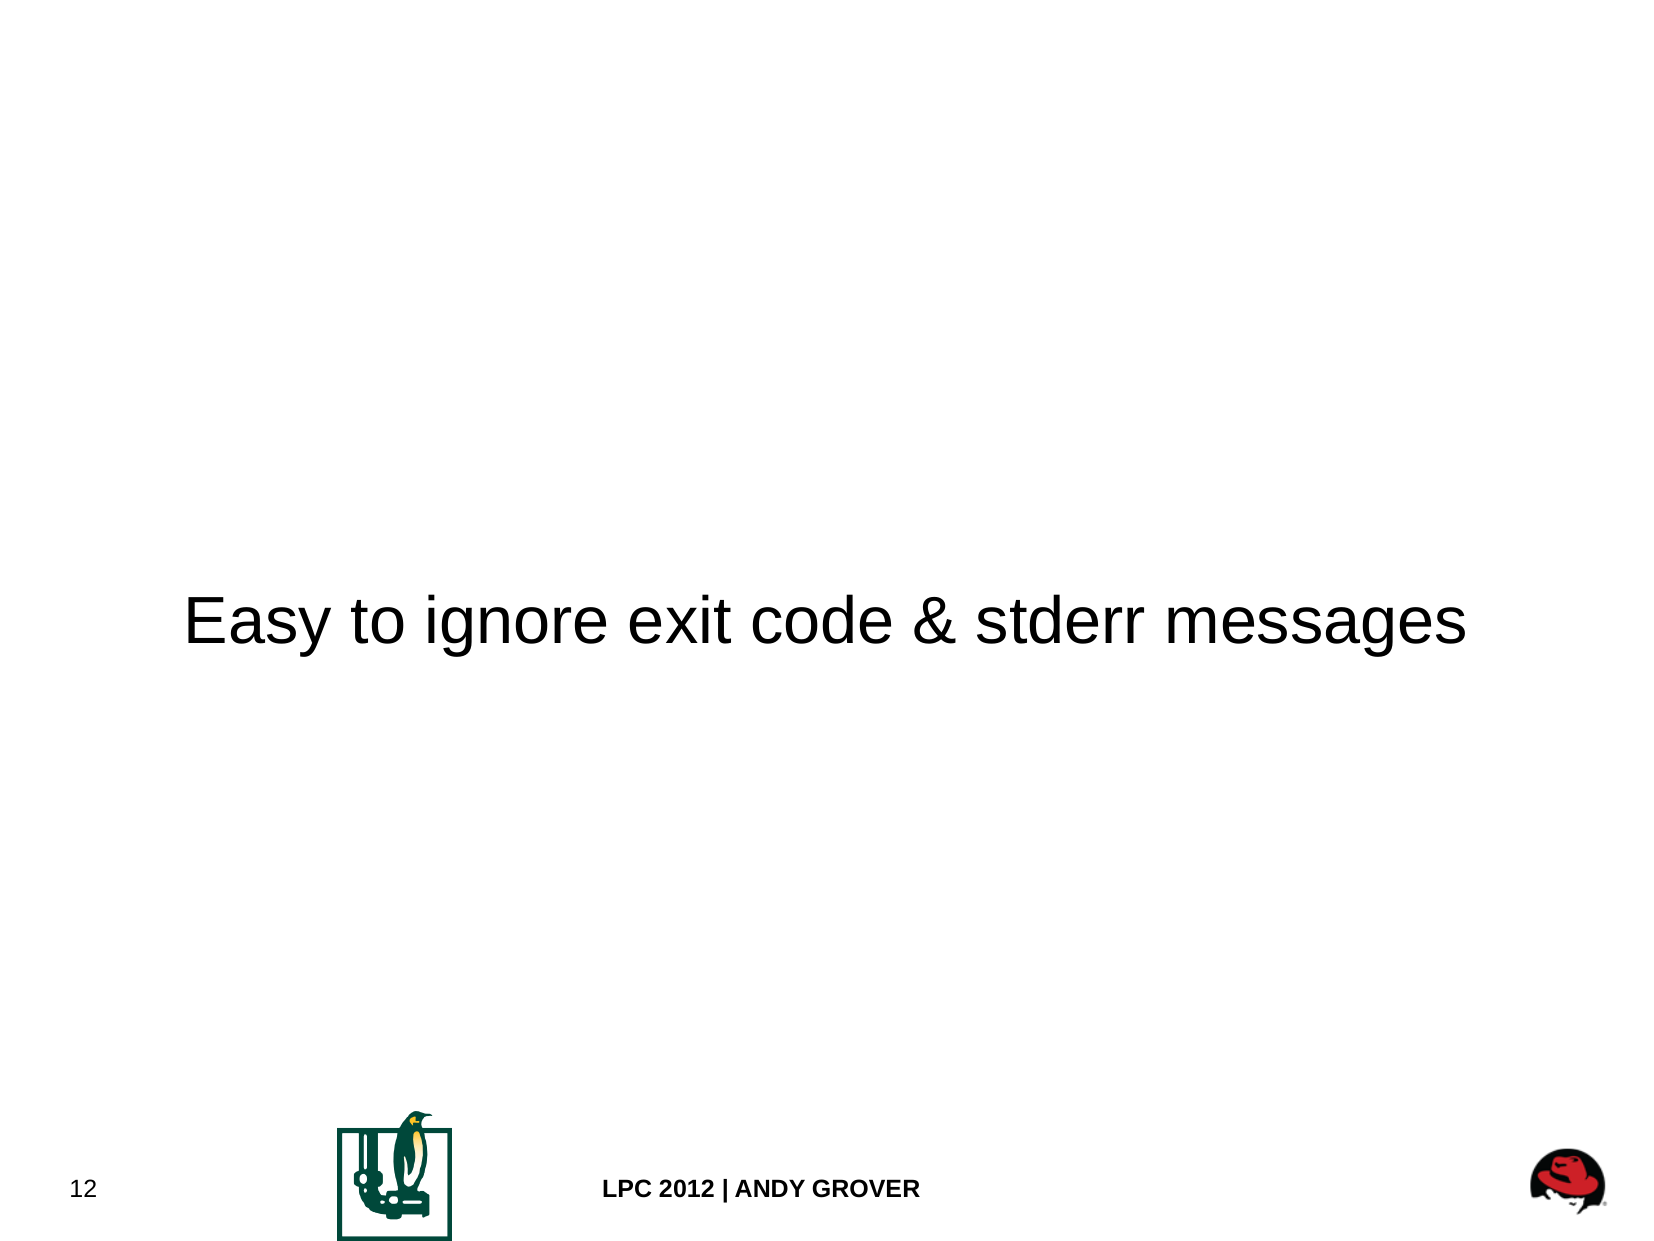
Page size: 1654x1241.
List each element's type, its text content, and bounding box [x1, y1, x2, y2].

picture [1529, 1146, 1613, 1224]
picture [337, 1121, 452, 1241]
subtitle Easy to ignore exit code & stderr messages [82, 119, 1571, 1121]
